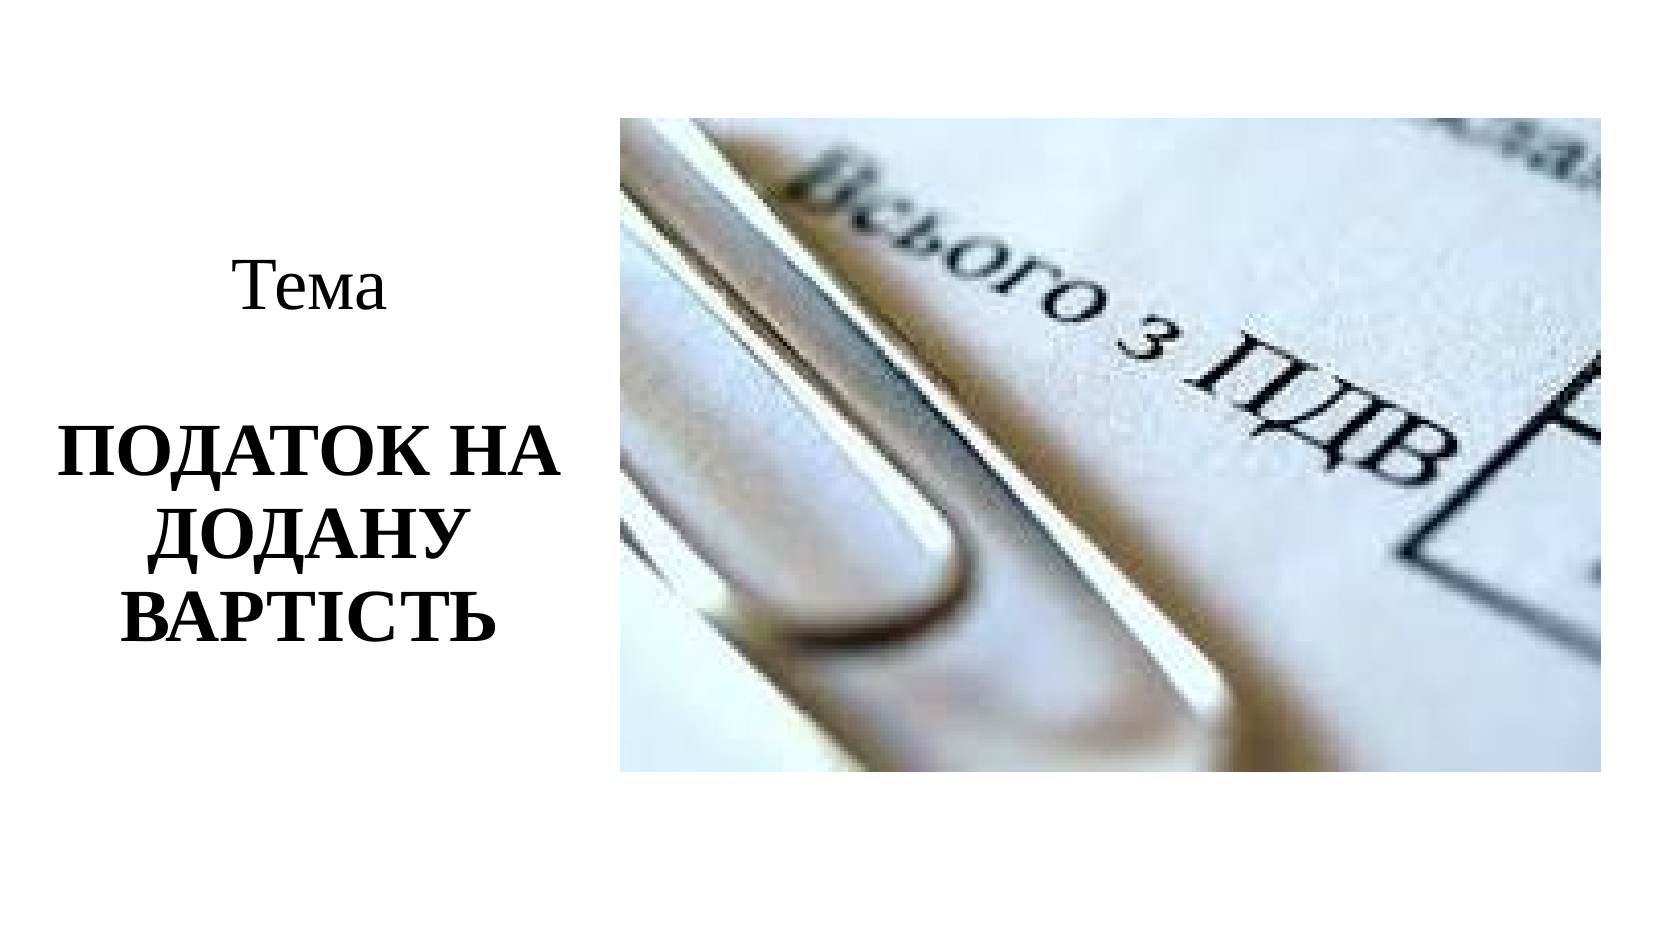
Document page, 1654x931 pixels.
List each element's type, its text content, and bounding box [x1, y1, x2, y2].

title Тема ПОДАТОК НА ДОДАНУ ВАРТІСТЬ [29, 236, 591, 665]
picture [620, 118, 1601, 772]
